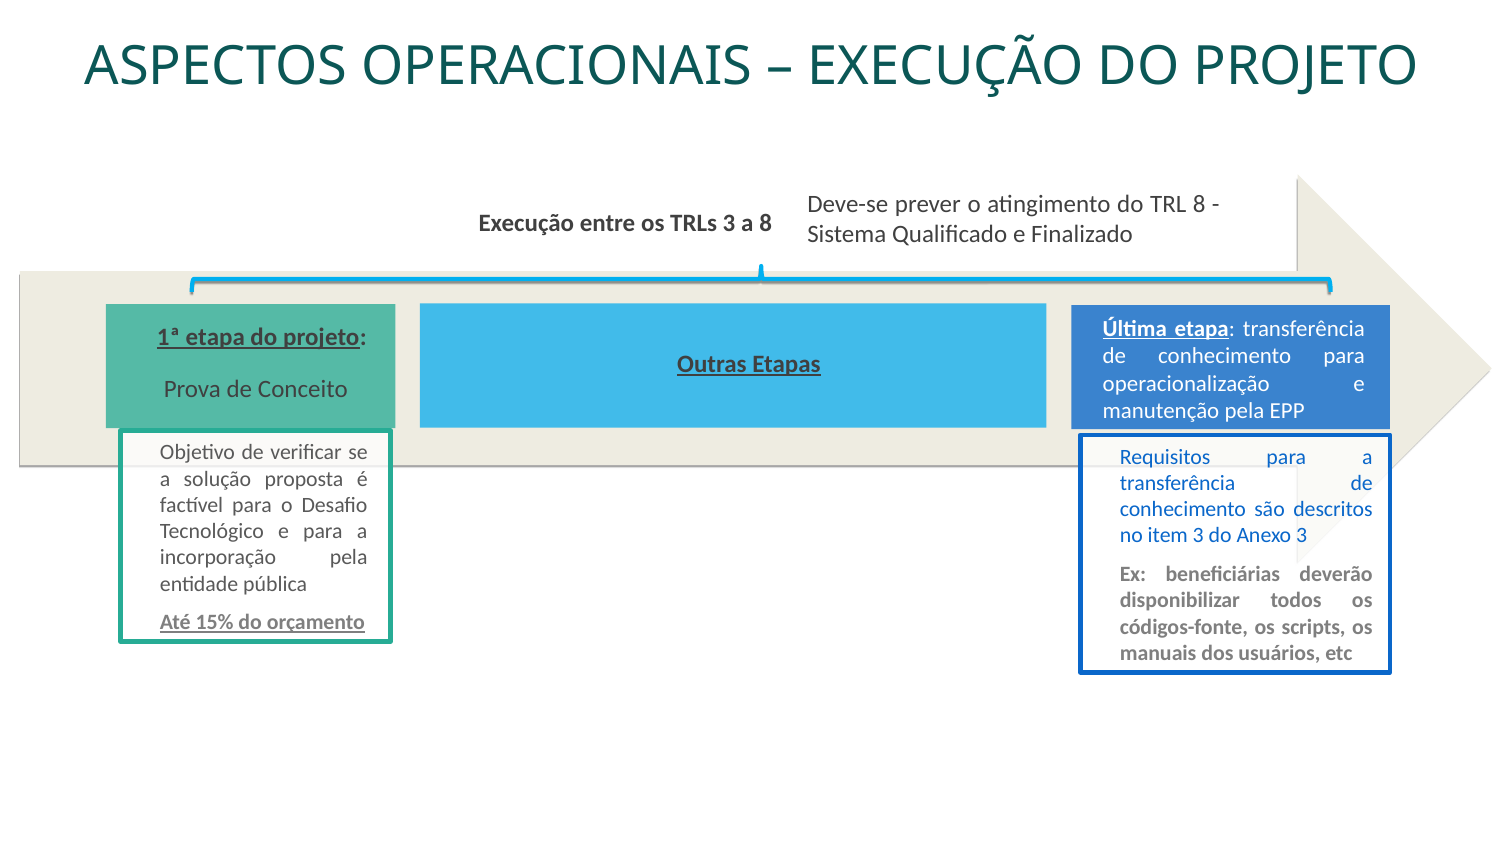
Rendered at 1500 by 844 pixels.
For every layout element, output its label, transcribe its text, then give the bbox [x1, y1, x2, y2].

text_box Outras Etapas [577, 340, 896, 385]
text_box [19, 174, 1492, 470]
text_box 1ª etapa do projeto: [90, 313, 409, 358]
text_box Deve-se prever o atingimento do TRL 8 - Sistema Qualificado e Finalizado [768, 181, 1283, 256]
text_box Execução entre os TRLs 3 a 8 [387, 199, 768, 245]
text_box Prova de Conceito [92, 365, 396, 410]
text_box Requisitos para a transferência de conhecimento são descritos no item 3 do Anexo 3 Ex: beneficiárias deverão disponibilizar todos os códigos-fonte, os scripts, os manuais dos usuários, etc [1080, 435, 1390, 672]
text_box Objetivo de verificar se a solução proposta é factível para o Desafio Tecnológico e para a incorporação pela entidade pública Até 15% do orçamento [121, 431, 390, 642]
text_box Última etapa: transferência de conhecimento para operacionalização e manutenção pela EPP [1063, 306, 1381, 431]
text_box ASPECTOS OPERACIONAIS – EXECUÇÃO DO PROJETO [43, 22, 1461, 104]
